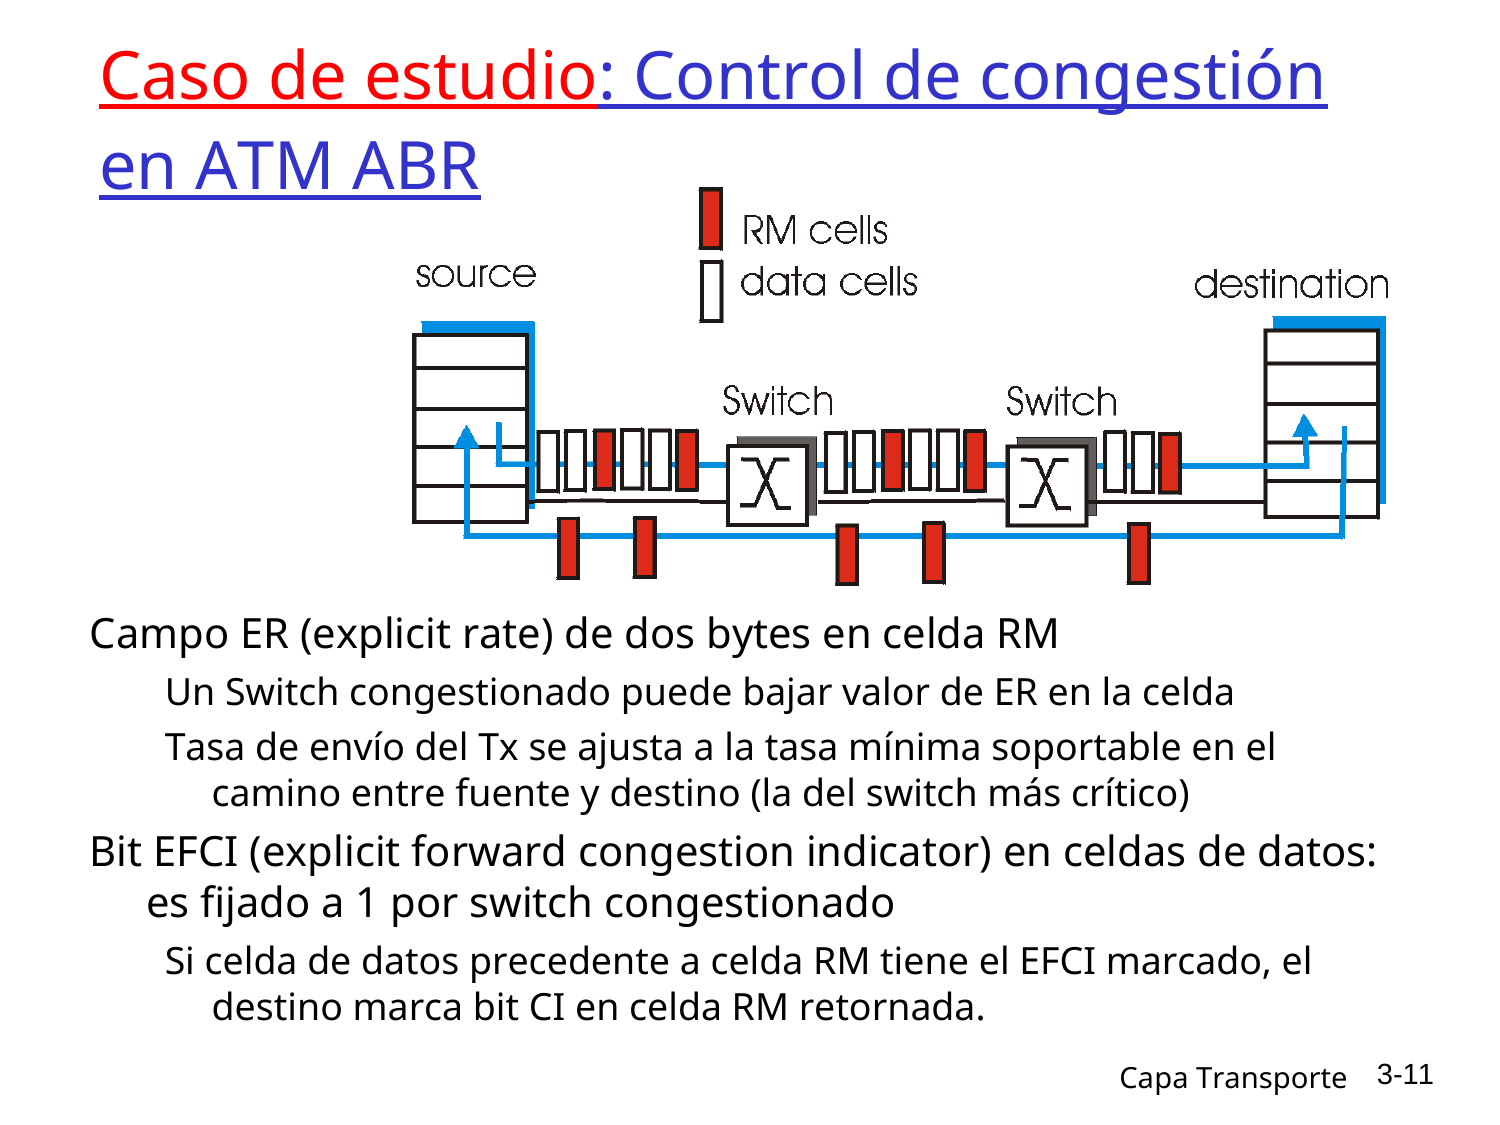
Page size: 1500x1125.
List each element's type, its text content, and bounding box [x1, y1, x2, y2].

picture [412, 220, 1388, 586]
list Campo ER (explicit rate) de dos bytes en celda RM Un Switch congestionado puede bajar valor de ER en la celda Tasa de envío del Tx se ajusta a la tasa mínima soportable en el camino entre fuente y destino (la del switch más crítico) Bit EFCI (explicit forward congestion indicator) en celdas de datos: es fijado a 1 por switch congestionado Si celda de datos precedente a celda RM tiene el EFCI marcado, el destino marca bit CI en celda RM retornada. [75, 600, 1396, 1052]
title Caso de estudio: Control de congestión en ATM ABR [84, 18, 1396, 220]
